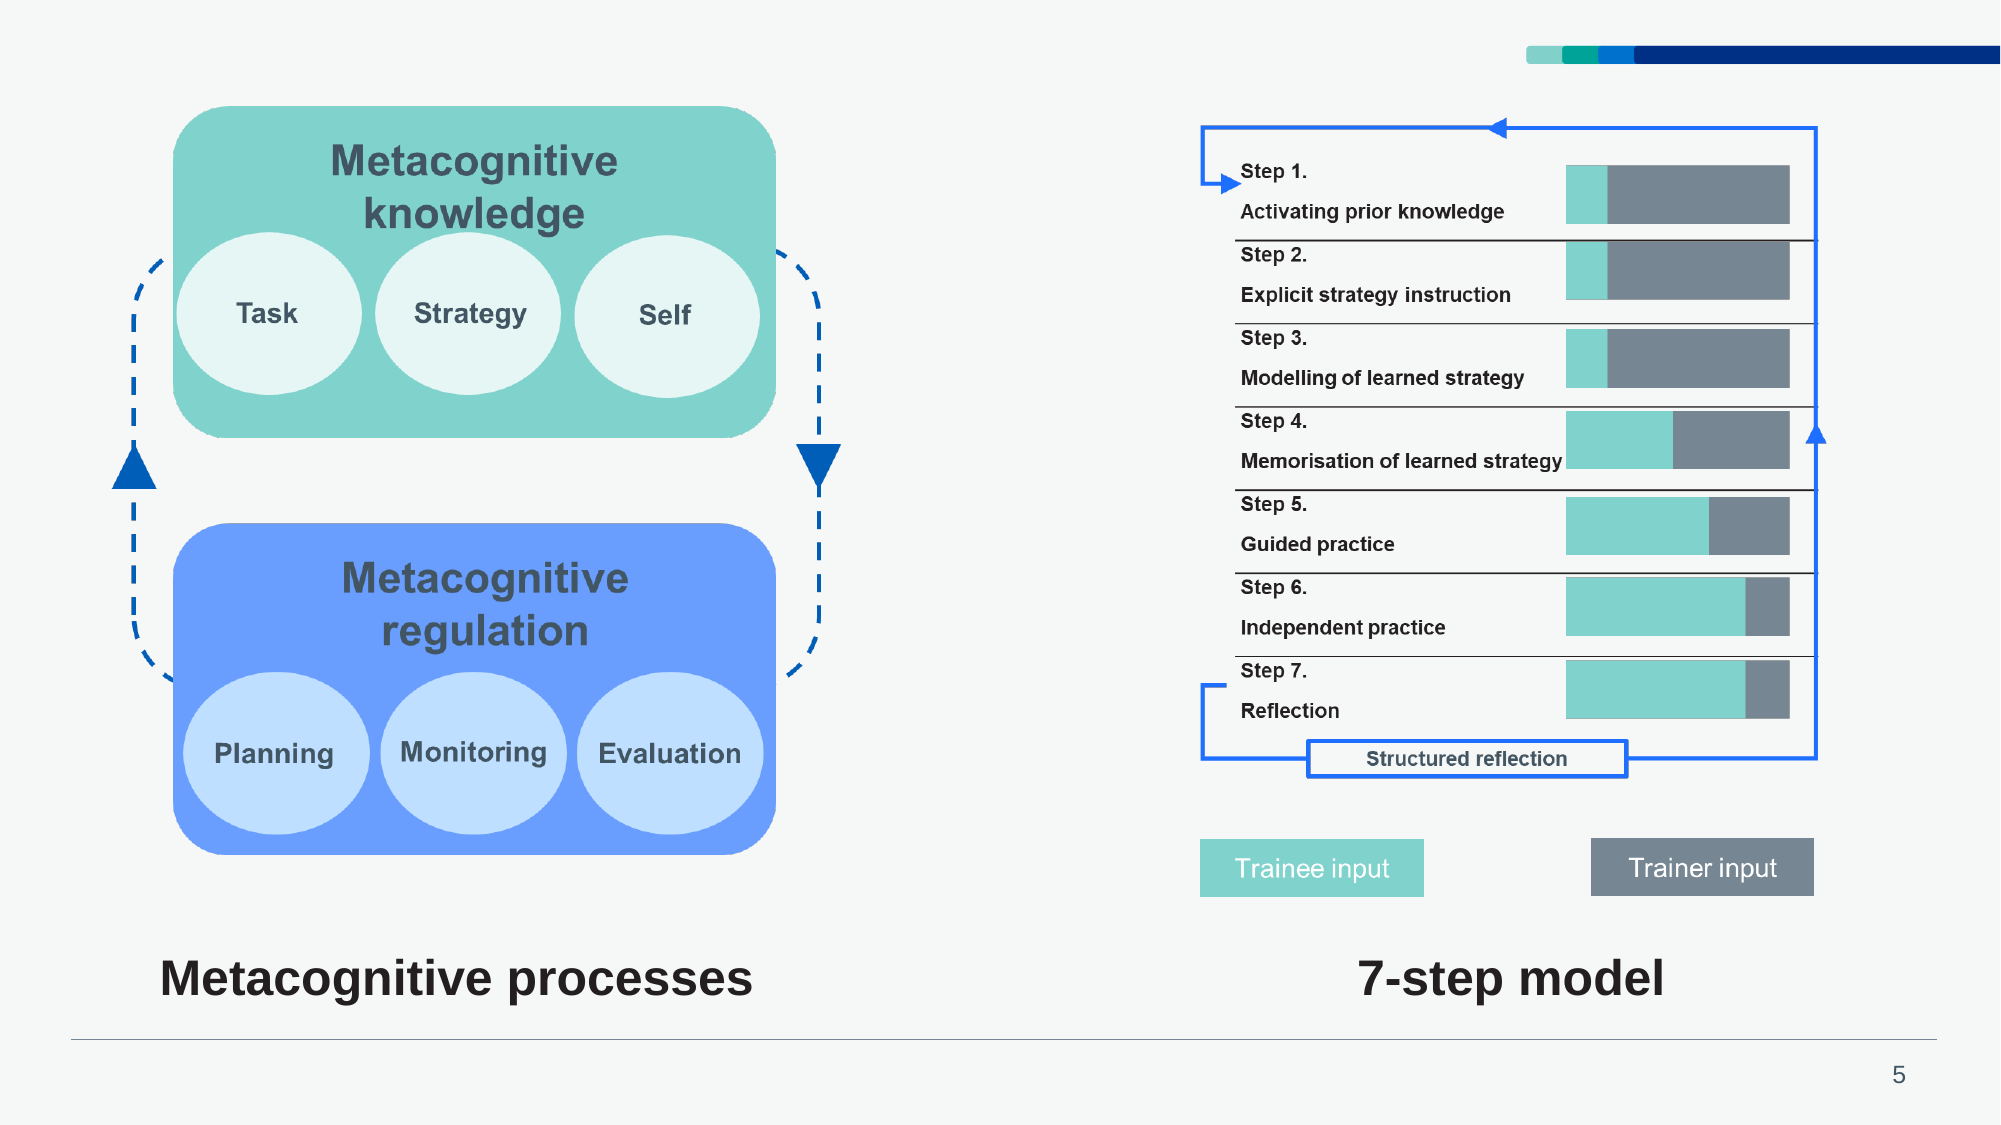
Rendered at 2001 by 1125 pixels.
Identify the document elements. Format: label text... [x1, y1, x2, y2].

text_box Metacognitive processes [92, 937, 822, 1014]
picture [1200, 106, 1837, 901]
text_box 7-step model [1153, 937, 1883, 1014]
picture [111, 106, 841, 856]
